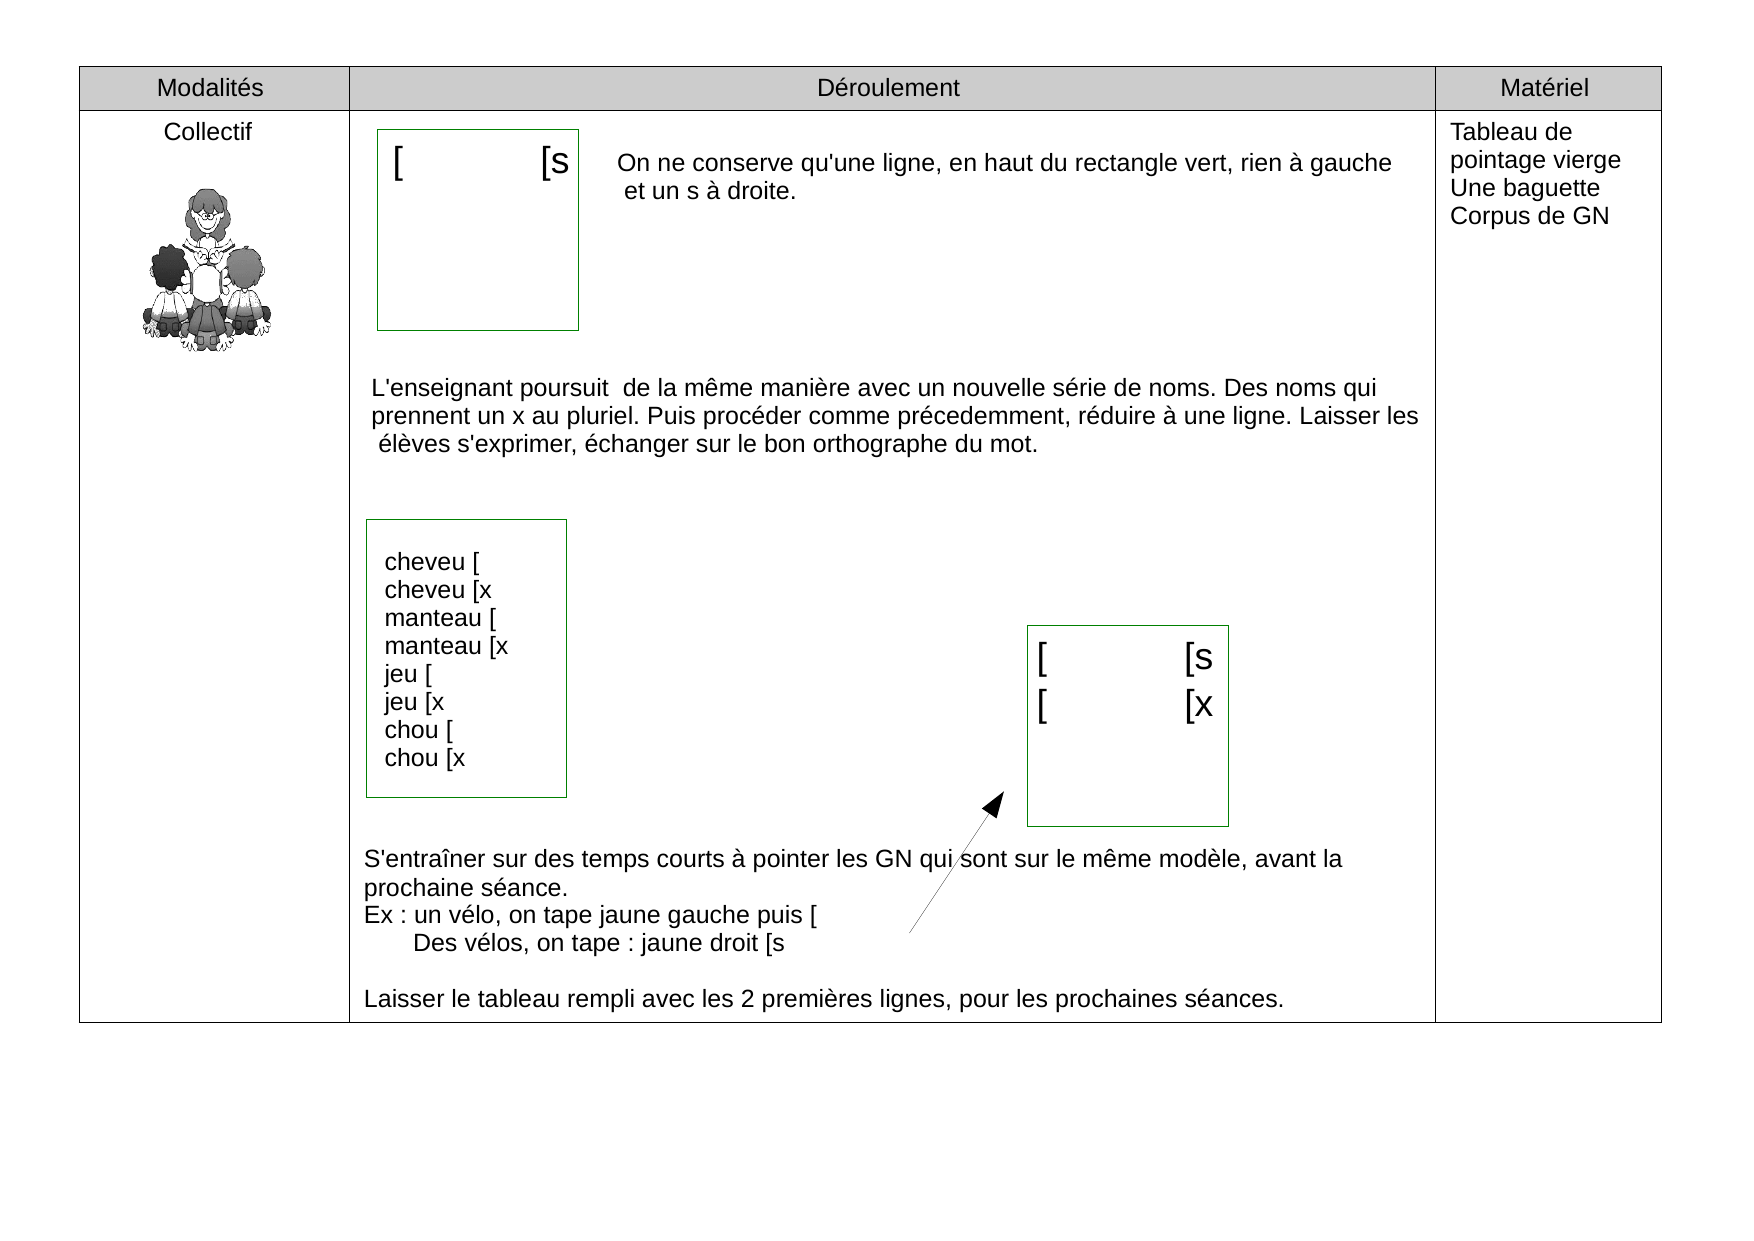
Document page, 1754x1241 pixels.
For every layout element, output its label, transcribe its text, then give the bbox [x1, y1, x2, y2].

text_box [377, 189, 579, 331]
picture [141, 185, 272, 355]
table_cell Collectif [80, 111, 349, 1022]
text_box [ [s [377, 132, 585, 189]
text_box [366, 519, 567, 798]
table_cell S'entraîner sur des temps courts à pointer les GN qui sont sur le même modèle, avant la prochaine séance. Ex : un vélo, on tape jaune gauche puis [ Des vélos, on tape : jaune droit [s Laisser le tableau rempli avec les 2 premières lignes, pour les prochaines séances. [350, 111, 1435, 1022]
text_box L'enseignant poursuit de la même manière avec un nouvelle série de noms. Des noms qui prennent un x au pluriel. Puis procéder comme précedemment, réduire à une ligne. Laisser les élèves s'exprimer, échanger sur le bon orthographe du mot. [356, 366, 1438, 465]
table_cell Tableau de pointage vierge Une baguette Corpus de GN [1436, 111, 1661, 1022]
table_header Matériel [1436, 67, 1661, 110]
text_box On ne conserve qu'une ligne, en haut du rectangle vert, rien à gauche et un s à droite. [602, 141, 1408, 213]
text_box [1027, 733, 1229, 827]
text_box cheveu [ cheveu [x manteau [ manteau [x jeu [ jeu [x chou [ chou [x [369, 540, 524, 780]
text_box [ [s [1021, 628, 1229, 675]
text_box [ [x [1021, 675, 1229, 733]
table_header Modalités [80, 67, 349, 110]
table_header Déroulement [350, 67, 1435, 110]
